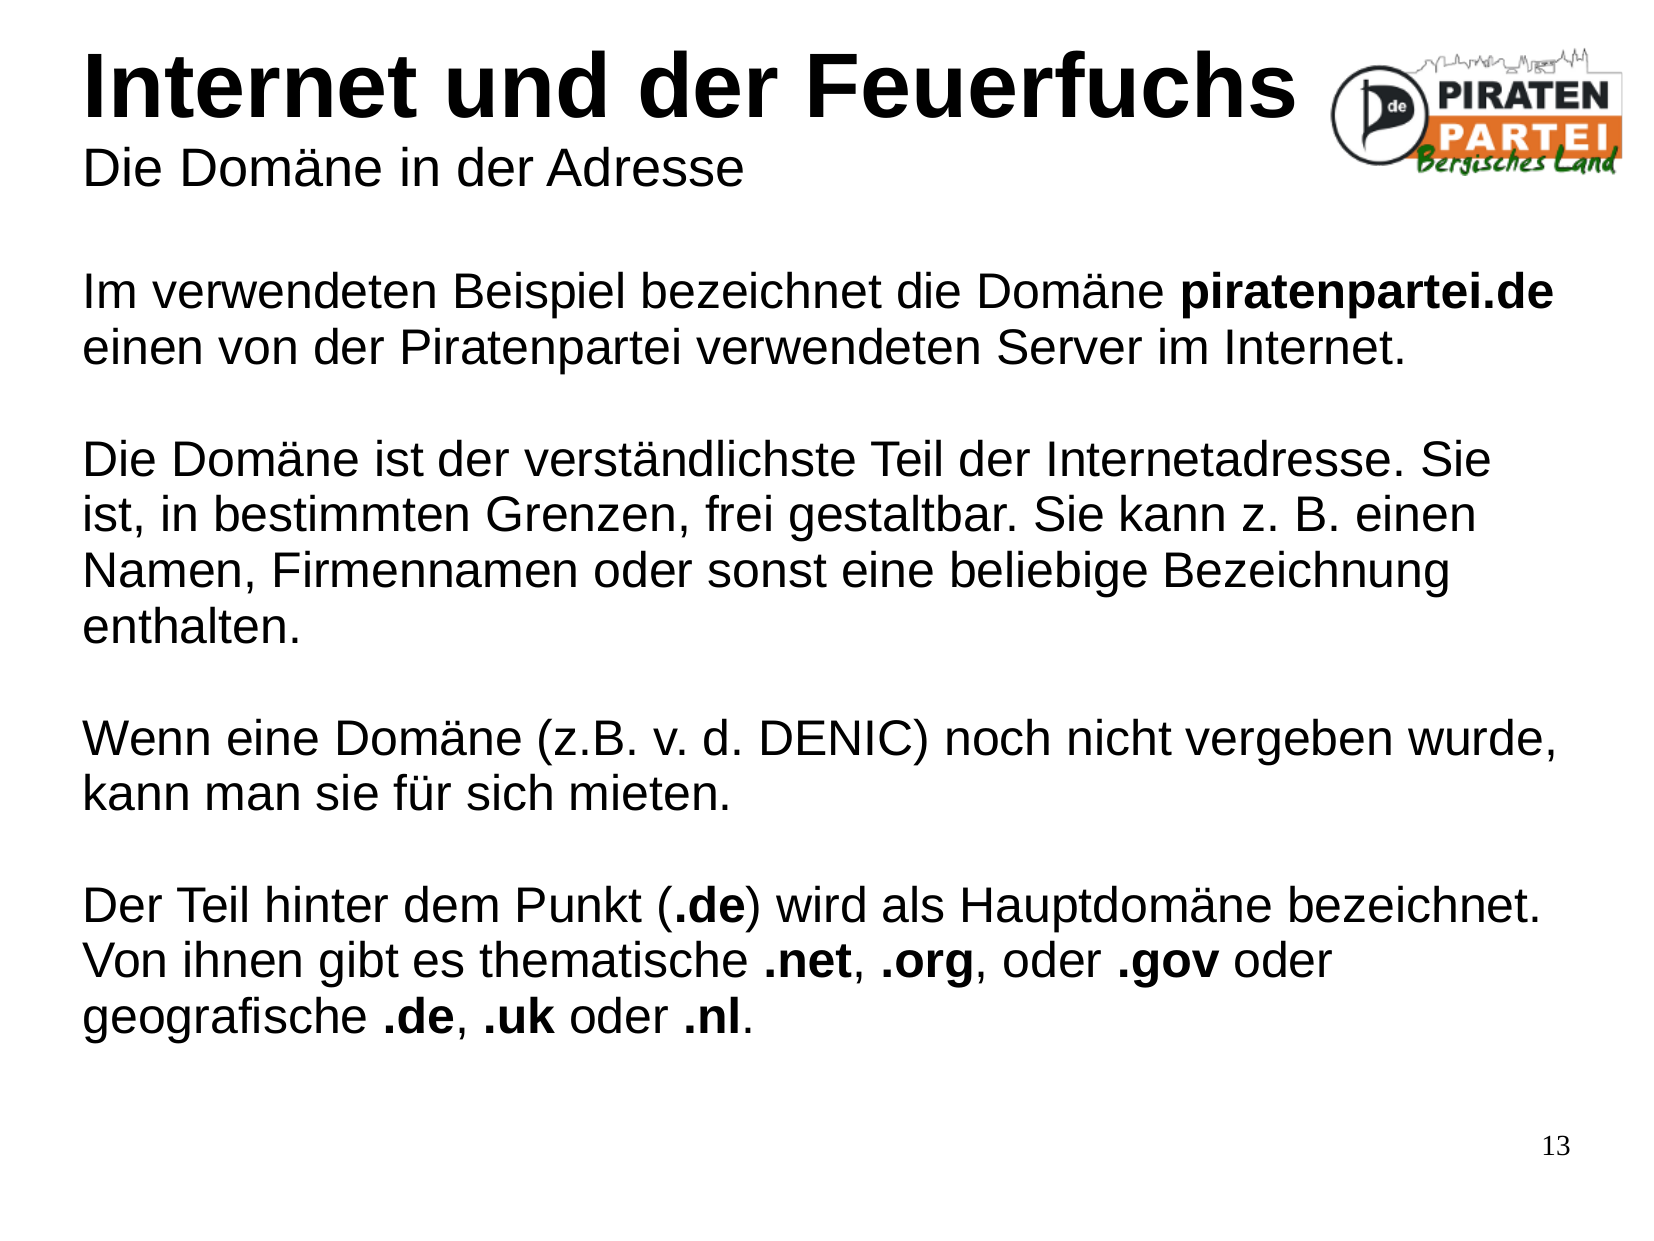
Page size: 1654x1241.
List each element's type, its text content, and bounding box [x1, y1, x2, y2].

subtitle Im verwendeten Beispiel bezeichnet die Domäne piratenpartei.de einen von der Piratenpartei verwendeten Server im Internet. Die Domäne ist der verständlichste Teil der Internetadresse. Sie ist, in bestimmten Grenzen, frei gestaltbar. Sie kann z. B. einen Namen, Firmennamen oder sonst eine beliebige Bezeichnung enthalten. Wenn eine Domäne (z.B. v. d. DENIC) noch nicht vergeben wurde, kann man sie für sich mieten. Der Teil hinter dem Punkt (.de) wird als Hauptdomäne bezeichnet. Von ihnen gibt es thematische .net, .org, oder .gov oder geografische .de, .uk oder .nl. [82, 206, 1571, 1102]
picture [1328, 47, 1625, 176]
title Internet und der Feuerfuchs Die Domäne in der Adresse [82, 34, 1571, 198]
